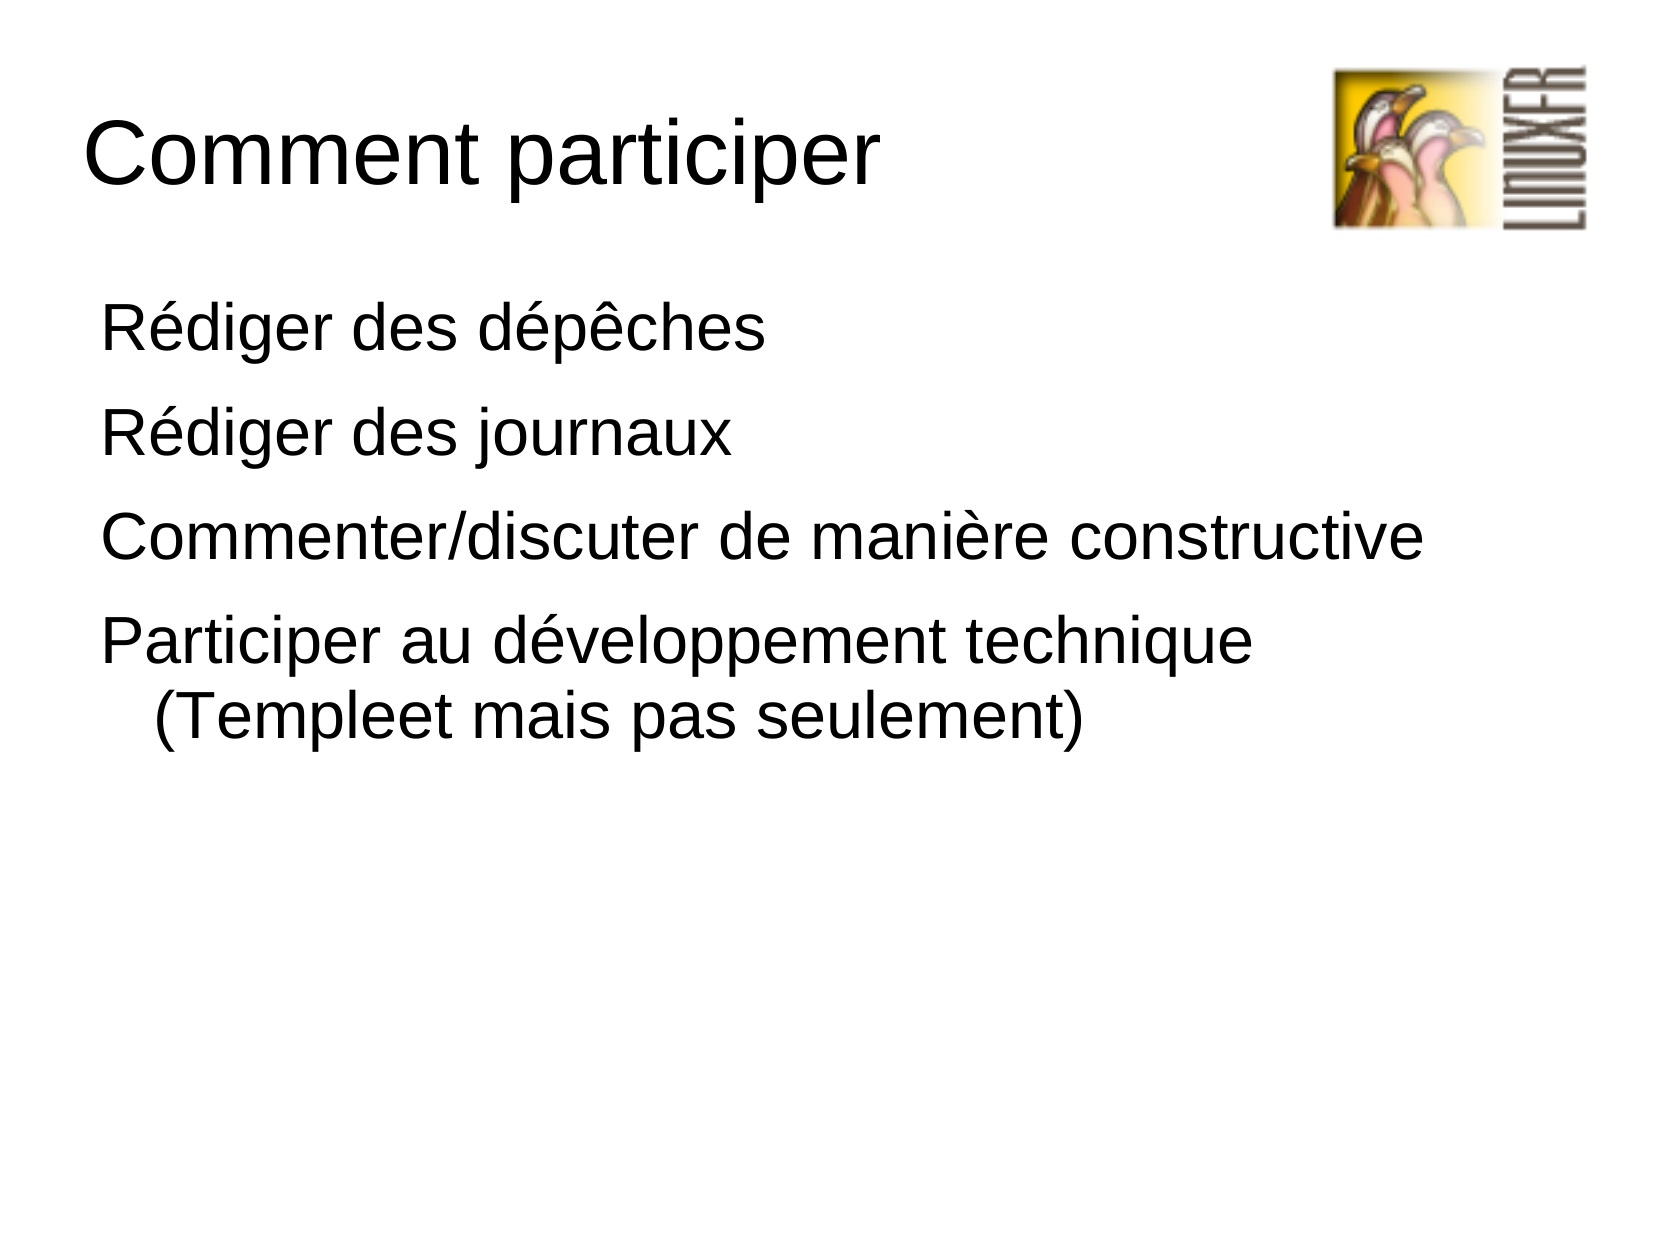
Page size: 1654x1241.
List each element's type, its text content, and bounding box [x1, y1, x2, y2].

list Rédiger des dépêches Rédiger des journaux Commenter/discuter de manière constructive Participer au développement technique (Templeet mais pas seulement) [82, 290, 1571, 1109]
title Comment participer [82, 49, 1211, 257]
picture [1328, 63, 1595, 237]
